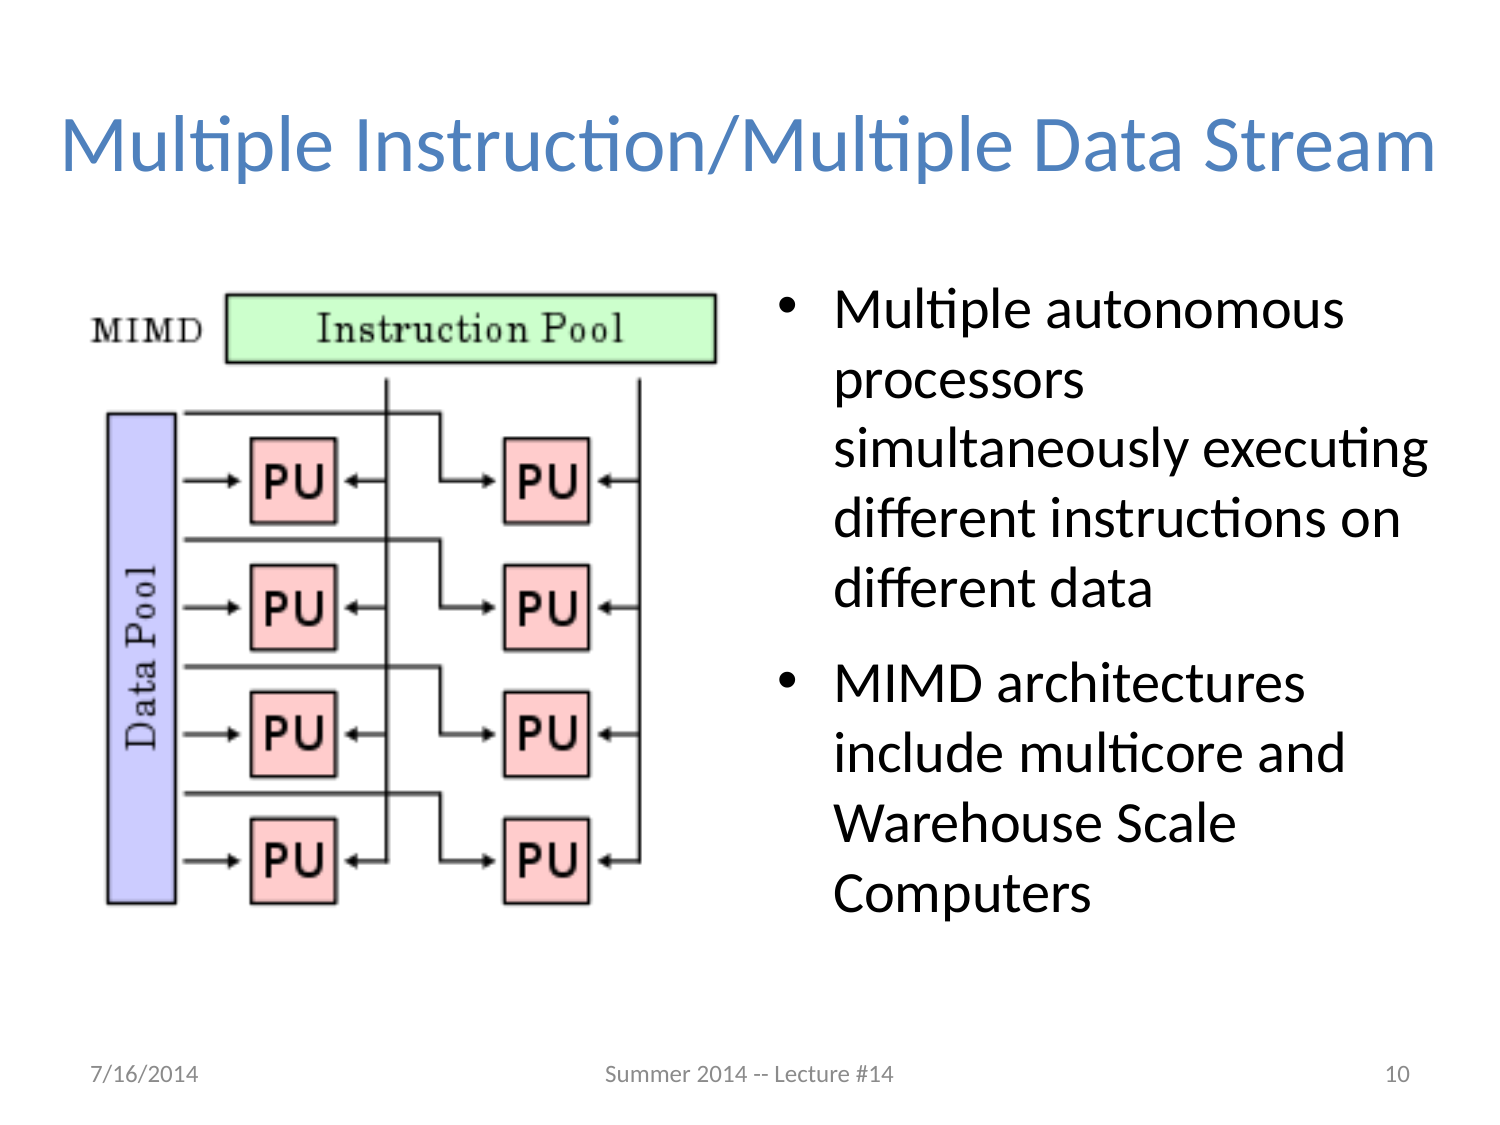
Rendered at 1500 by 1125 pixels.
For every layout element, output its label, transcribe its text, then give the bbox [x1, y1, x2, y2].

footer Summer 2014 -- Lecture #14 [512, 1042, 988, 1103]
picture [75, 262, 750, 938]
slide_number 7/16/2014 [75, 1042, 425, 1103]
slide_number <number> [1074, 1042, 1425, 1103]
list Multiple autonomous processors simultaneously executing different instructions on different data MIMD architectures include multicore and Warehouse Scale Computers [761, 262, 1452, 1073]
title Multiple Instruction/Multiple Data Stream [0, 45, 1500, 233]
